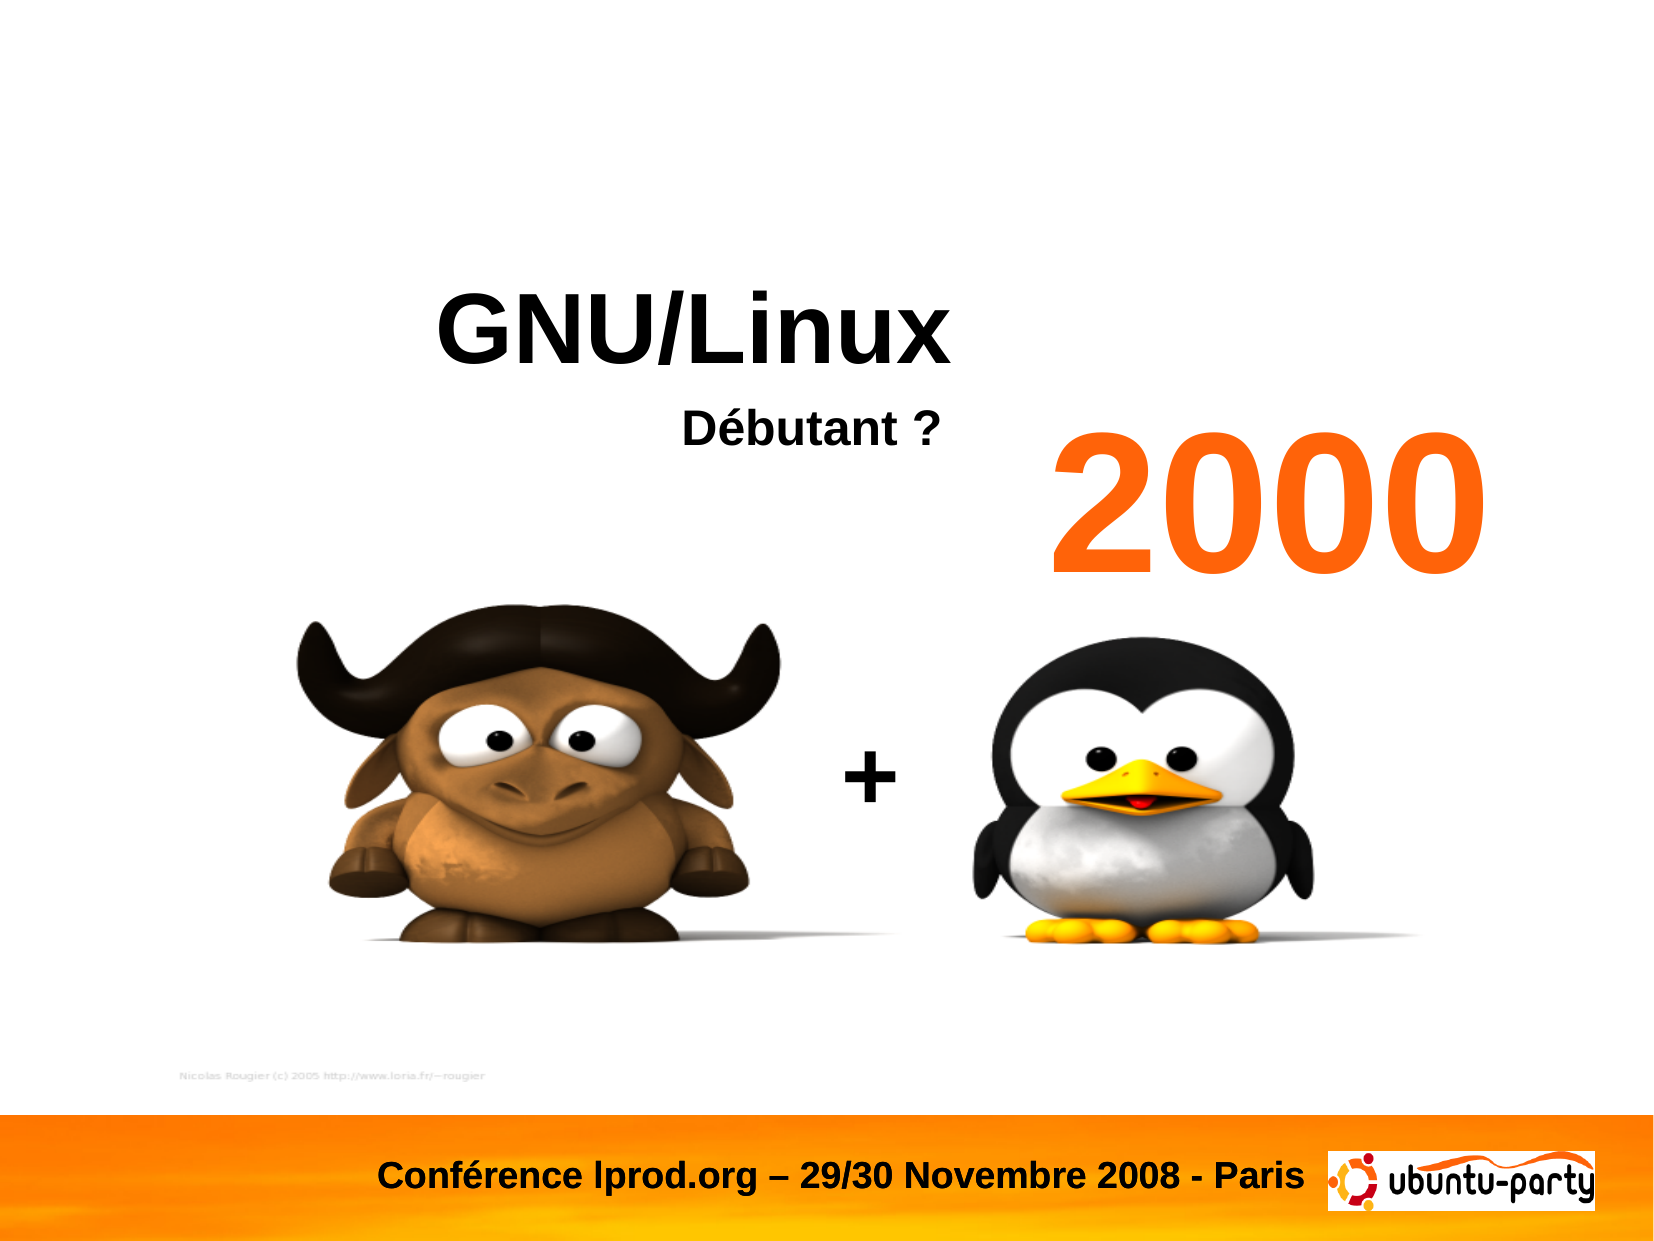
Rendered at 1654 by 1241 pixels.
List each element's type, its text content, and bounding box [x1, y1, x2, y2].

text_box Débutant ? [265, 393, 944, 473]
text_box GNU/Linux [147, 265, 1241, 410]
text_box + [324, 712, 1418, 857]
picture [0, 1115, 1654, 1241]
text_box 2000 [944, 383, 1595, 657]
text_box Conférence lprod.org – 29/30 Novembre 2008 - Paris [295, 1147, 1388, 1211]
picture [177, 560, 1506, 1082]
